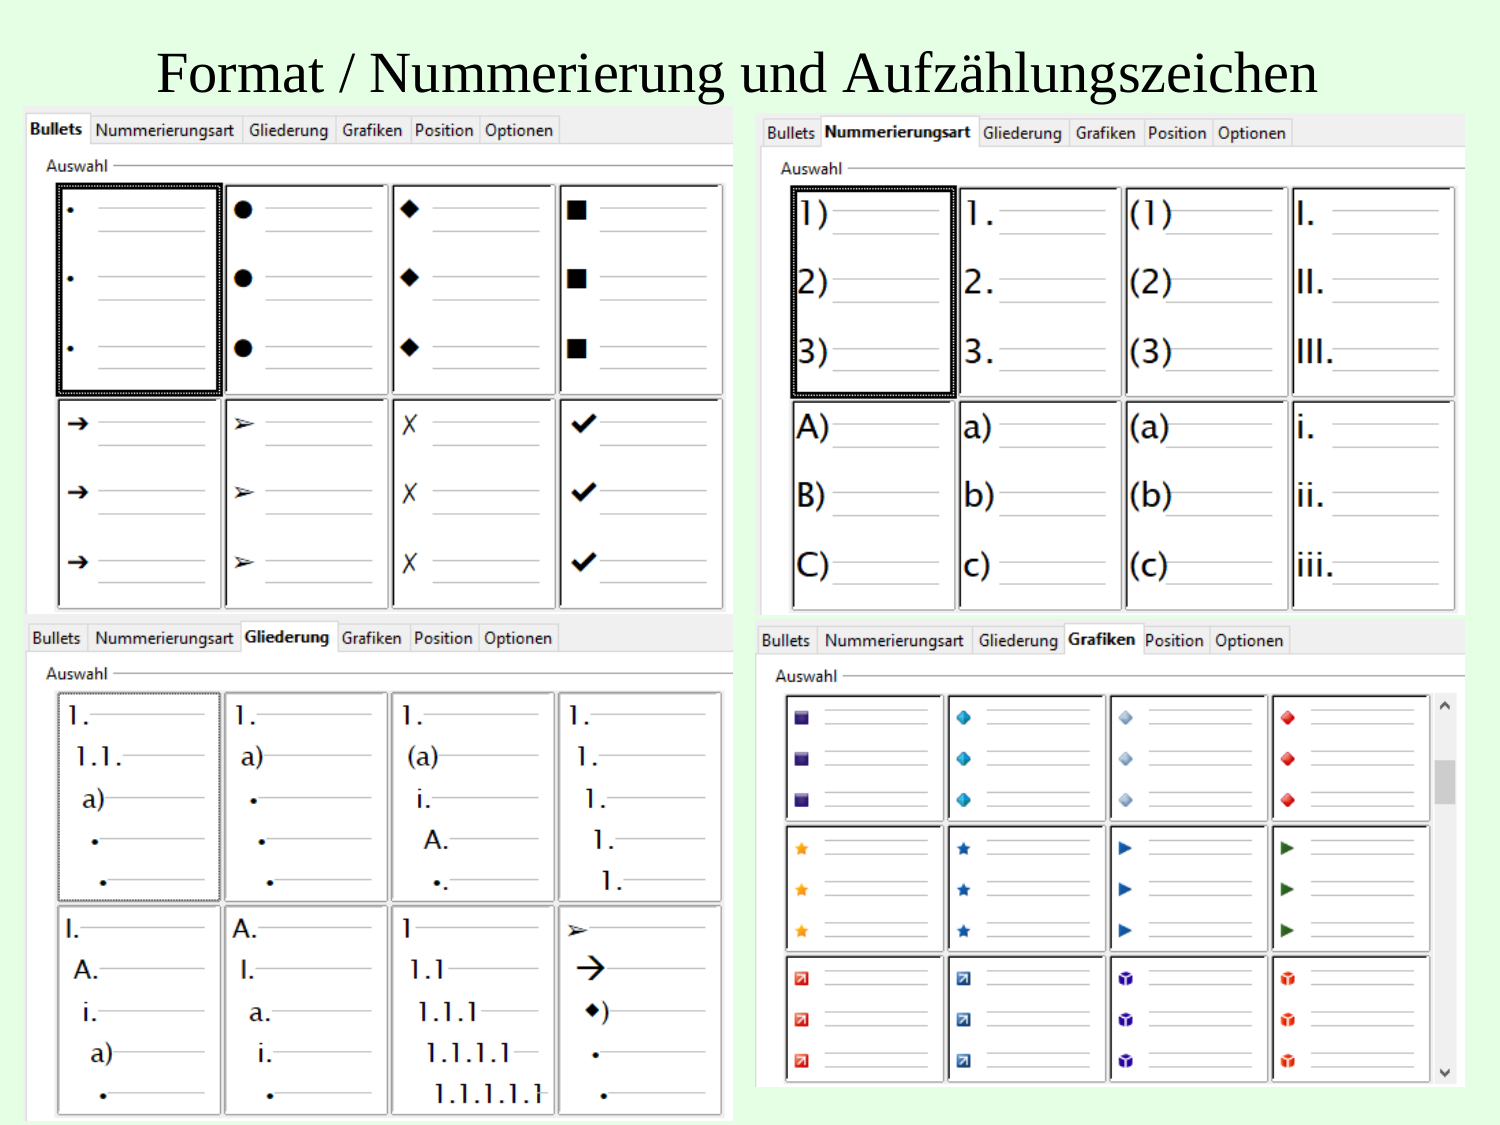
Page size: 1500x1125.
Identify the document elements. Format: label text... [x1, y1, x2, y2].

picture [755, 113, 1465, 615]
picture [755, 619, 1465, 1087]
title Format / Nummerierung und Aufzählungszeichen [115, 0, 1389, 147]
picture [23, 106, 733, 1121]
